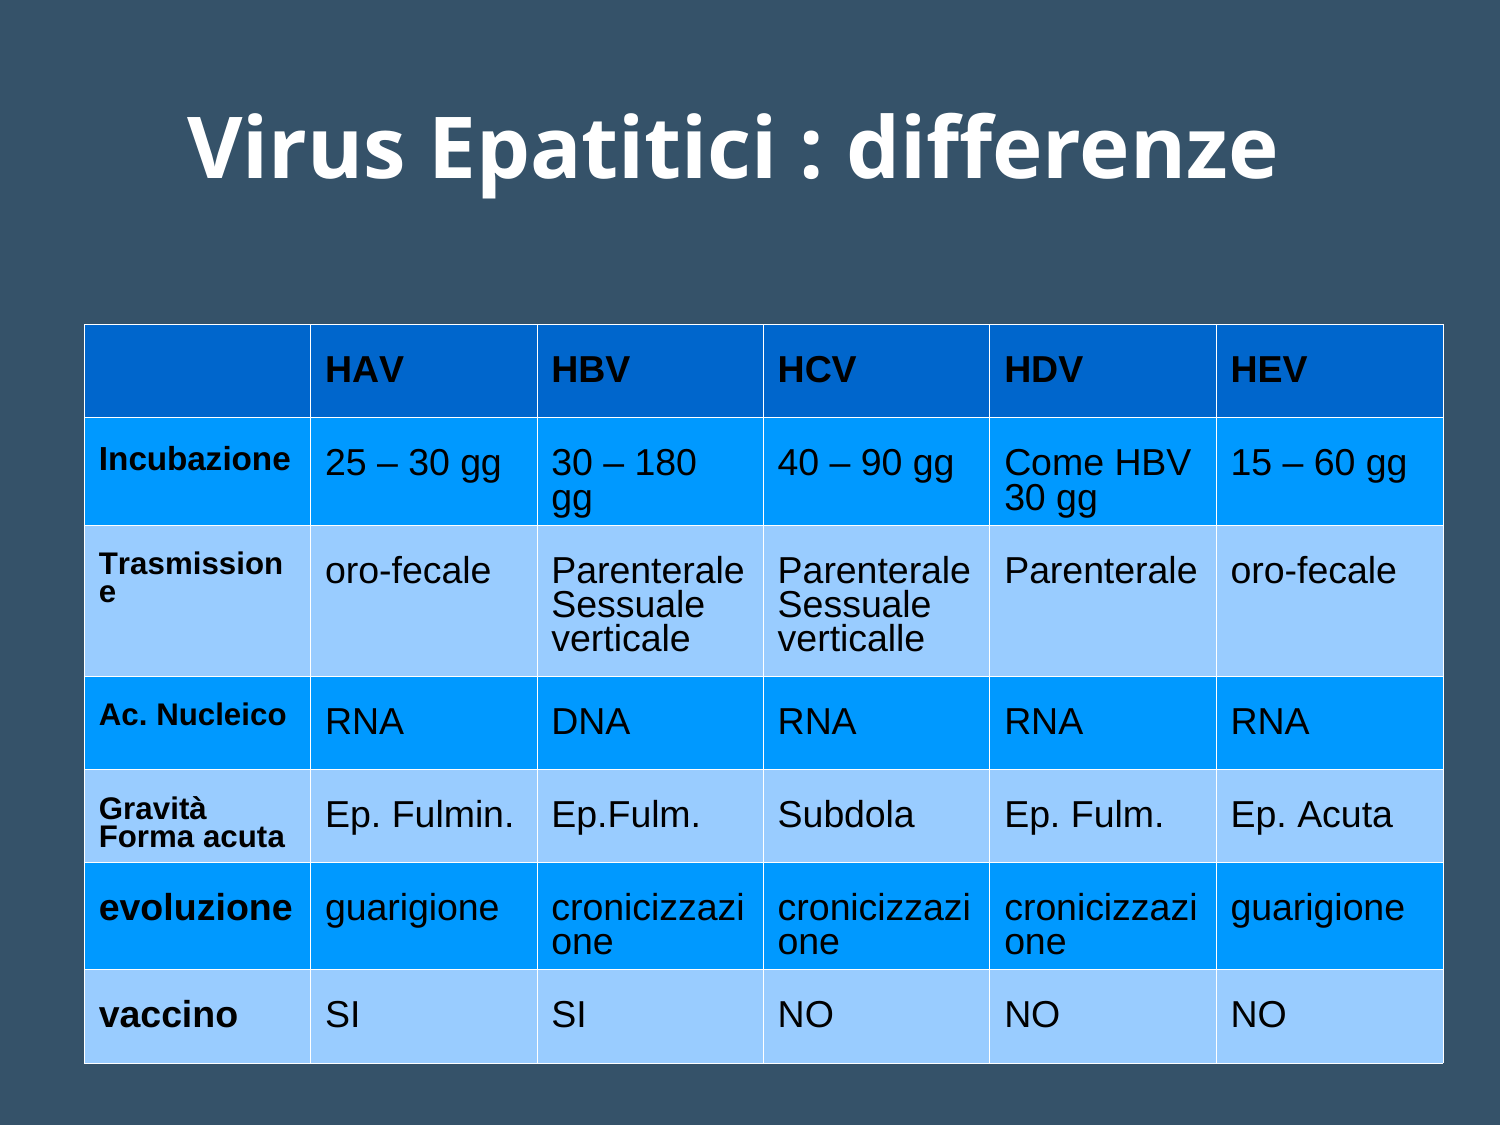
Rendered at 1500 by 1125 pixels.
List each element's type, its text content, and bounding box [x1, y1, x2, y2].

table_cell vaccino [85, 970, 310, 1063]
table_cell 40 – 90 gg [764, 418, 989, 525]
table_header HDV [990, 325, 1216, 417]
table_cell Ac. Nucleico [85, 677, 310, 769]
table_cell 30 – 180 gg [538, 418, 763, 525]
table_cell guarigione [1217, 863, 1443, 969]
table_cell NO [764, 970, 989, 1063]
table_cell RNA [311, 677, 537, 769]
table_cell cronicizzazione [764, 863, 989, 969]
table_cell Ep. Fulm. [990, 770, 1216, 862]
table_cell evoluzione [85, 863, 310, 969]
table_cell oro-fecale [1217, 526, 1443, 676]
table_cell Parenterale Sessuale verticalle [764, 526, 989, 676]
table_cell NO [990, 970, 1216, 1063]
table_cell SI [538, 970, 763, 1063]
table_header HBV [538, 325, 763, 417]
table_cell Ep.Fulm. [538, 770, 763, 862]
table_cell Gravità Forma acuta [85, 770, 310, 862]
table_cell DNA [538, 677, 763, 769]
table_cell Parenterale [990, 526, 1216, 676]
table_cell SI [311, 970, 537, 1063]
table_cell 15 – 60 gg [1217, 418, 1443, 525]
title Virus Epatitici : differenze [59, 11, 1408, 278]
table_cell Come HBV 30 gg [990, 418, 1216, 525]
table_cell cronicizzazione [538, 863, 763, 969]
table_cell cronicizzazione [990, 863, 1216, 969]
table_cell Trasmissione [85, 526, 310, 676]
table_cell Subdola [764, 770, 989, 862]
table_cell RNA [764, 677, 989, 769]
table_cell Parenterale Sessuale verticale [538, 526, 763, 676]
table_cell NO [1217, 970, 1443, 1063]
table_cell RNA [1217, 677, 1443, 769]
table_header HAV [311, 325, 537, 417]
table_cell RNA [990, 677, 1216, 769]
table_cell Incubazione [85, 418, 310, 525]
table_cell Ep. Fulmin. [311, 770, 537, 862]
table_header [85, 325, 310, 417]
table_cell Ep. Acuta [1217, 770, 1443, 862]
table_cell 25 – 30 gg [311, 418, 537, 525]
table_header HCV [764, 325, 989, 417]
table_cell oro-fecale [311, 526, 537, 676]
table_header HEV [1217, 325, 1443, 417]
table_cell guarigione [311, 863, 537, 969]
